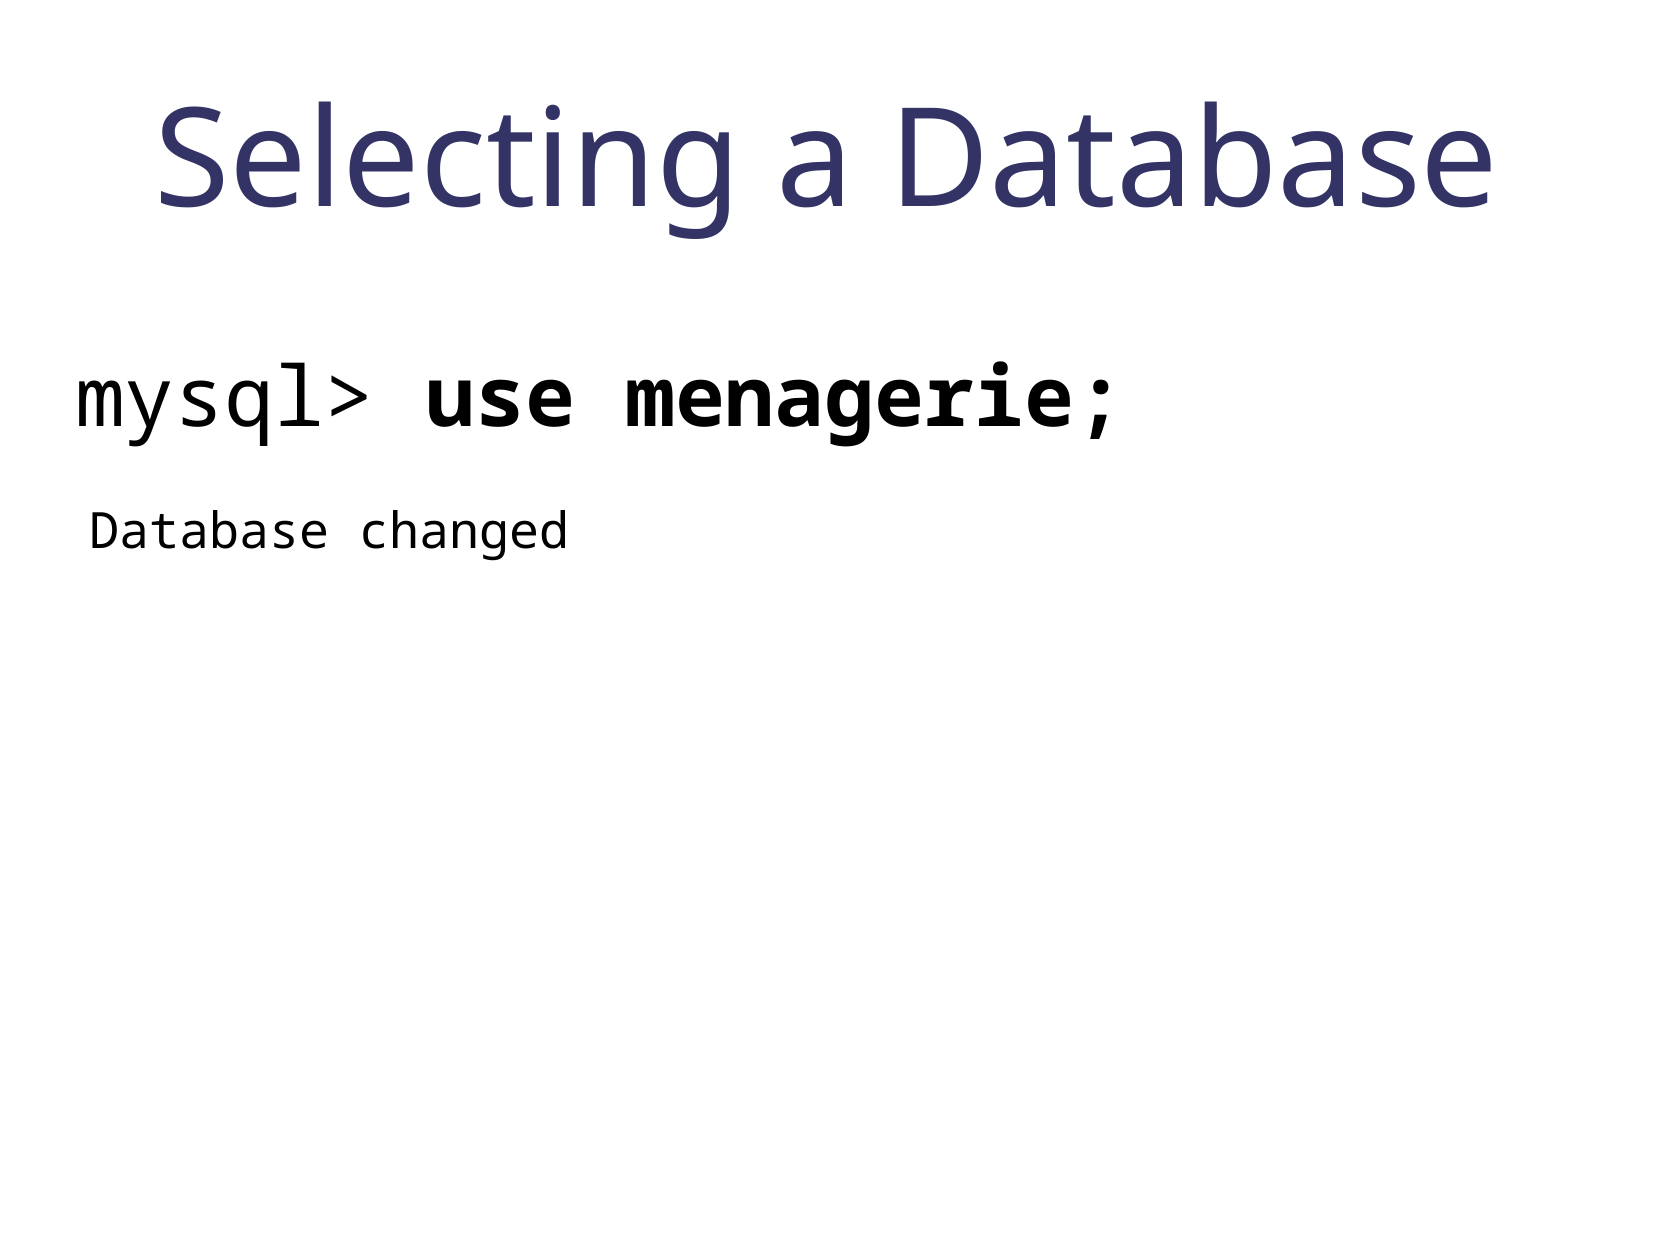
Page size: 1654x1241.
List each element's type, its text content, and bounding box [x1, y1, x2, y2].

title Selecting a Database [0, 56, 1654, 250]
subtitle mysql> use menagerie; [75, 337, 1564, 487]
text_box Database changed [75, 487, 1576, 613]
